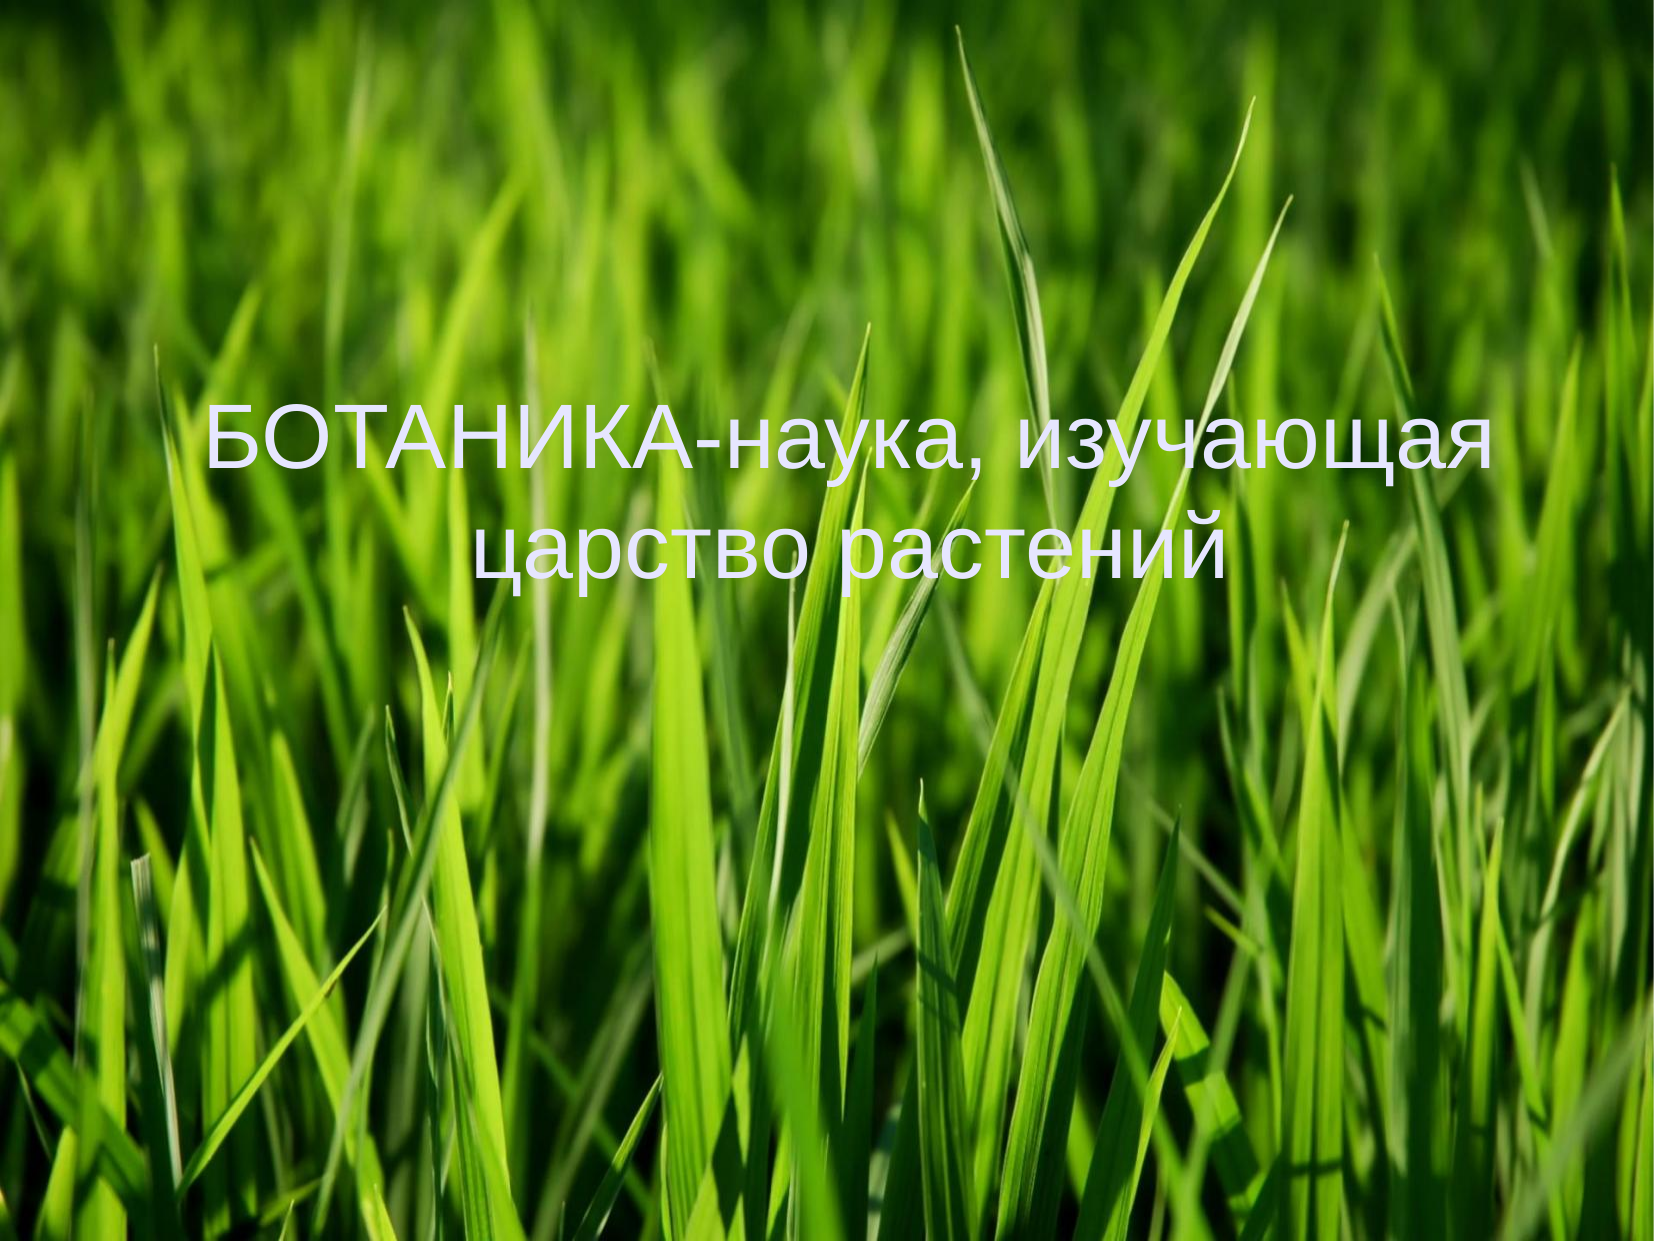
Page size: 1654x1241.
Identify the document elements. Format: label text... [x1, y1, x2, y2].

picture [0, 0, 1654, 1241]
title БОТАНИКА-наука, изучающая царство растений [106, 383, 1595, 591]
